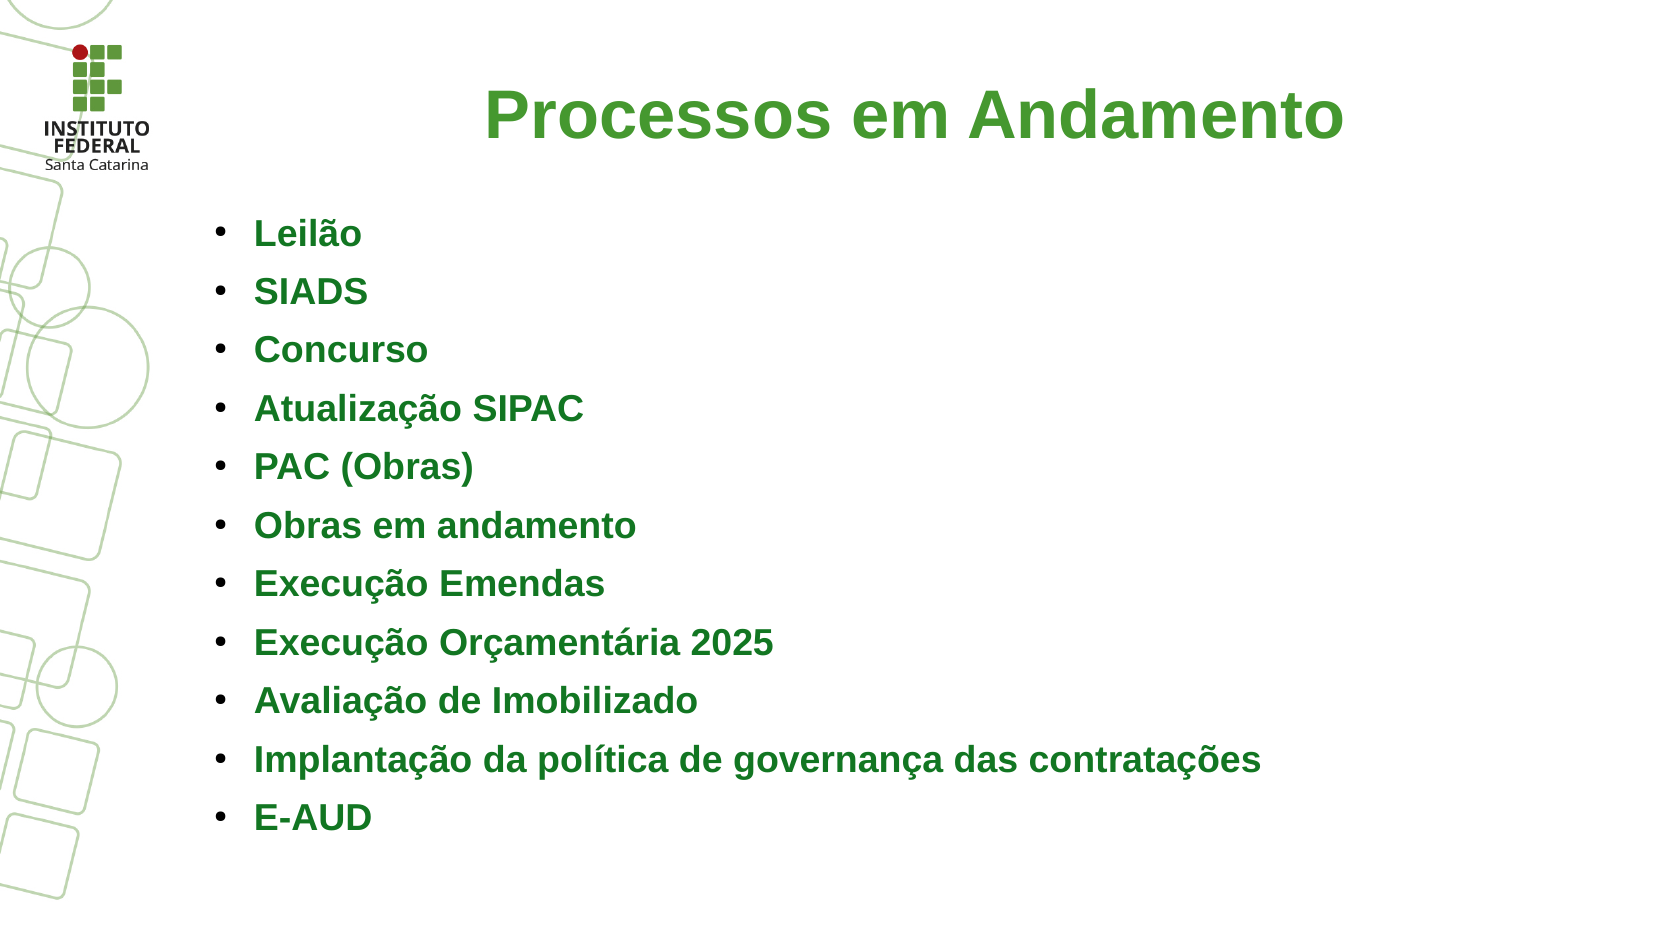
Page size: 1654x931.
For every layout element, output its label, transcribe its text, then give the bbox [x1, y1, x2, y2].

list Leilão SIADS Concurso Atualização SIPAC PAC (Obras) Obras em andamento Execução Emendas Execução Orçamentária 2025 Avaliação de Imobilizado Implantação da política de governança das contratações E-AUD [200, 153, 1560, 839]
picture [0, 0, 1317, 931]
title Processos em Andamento [259, 37, 1571, 193]
